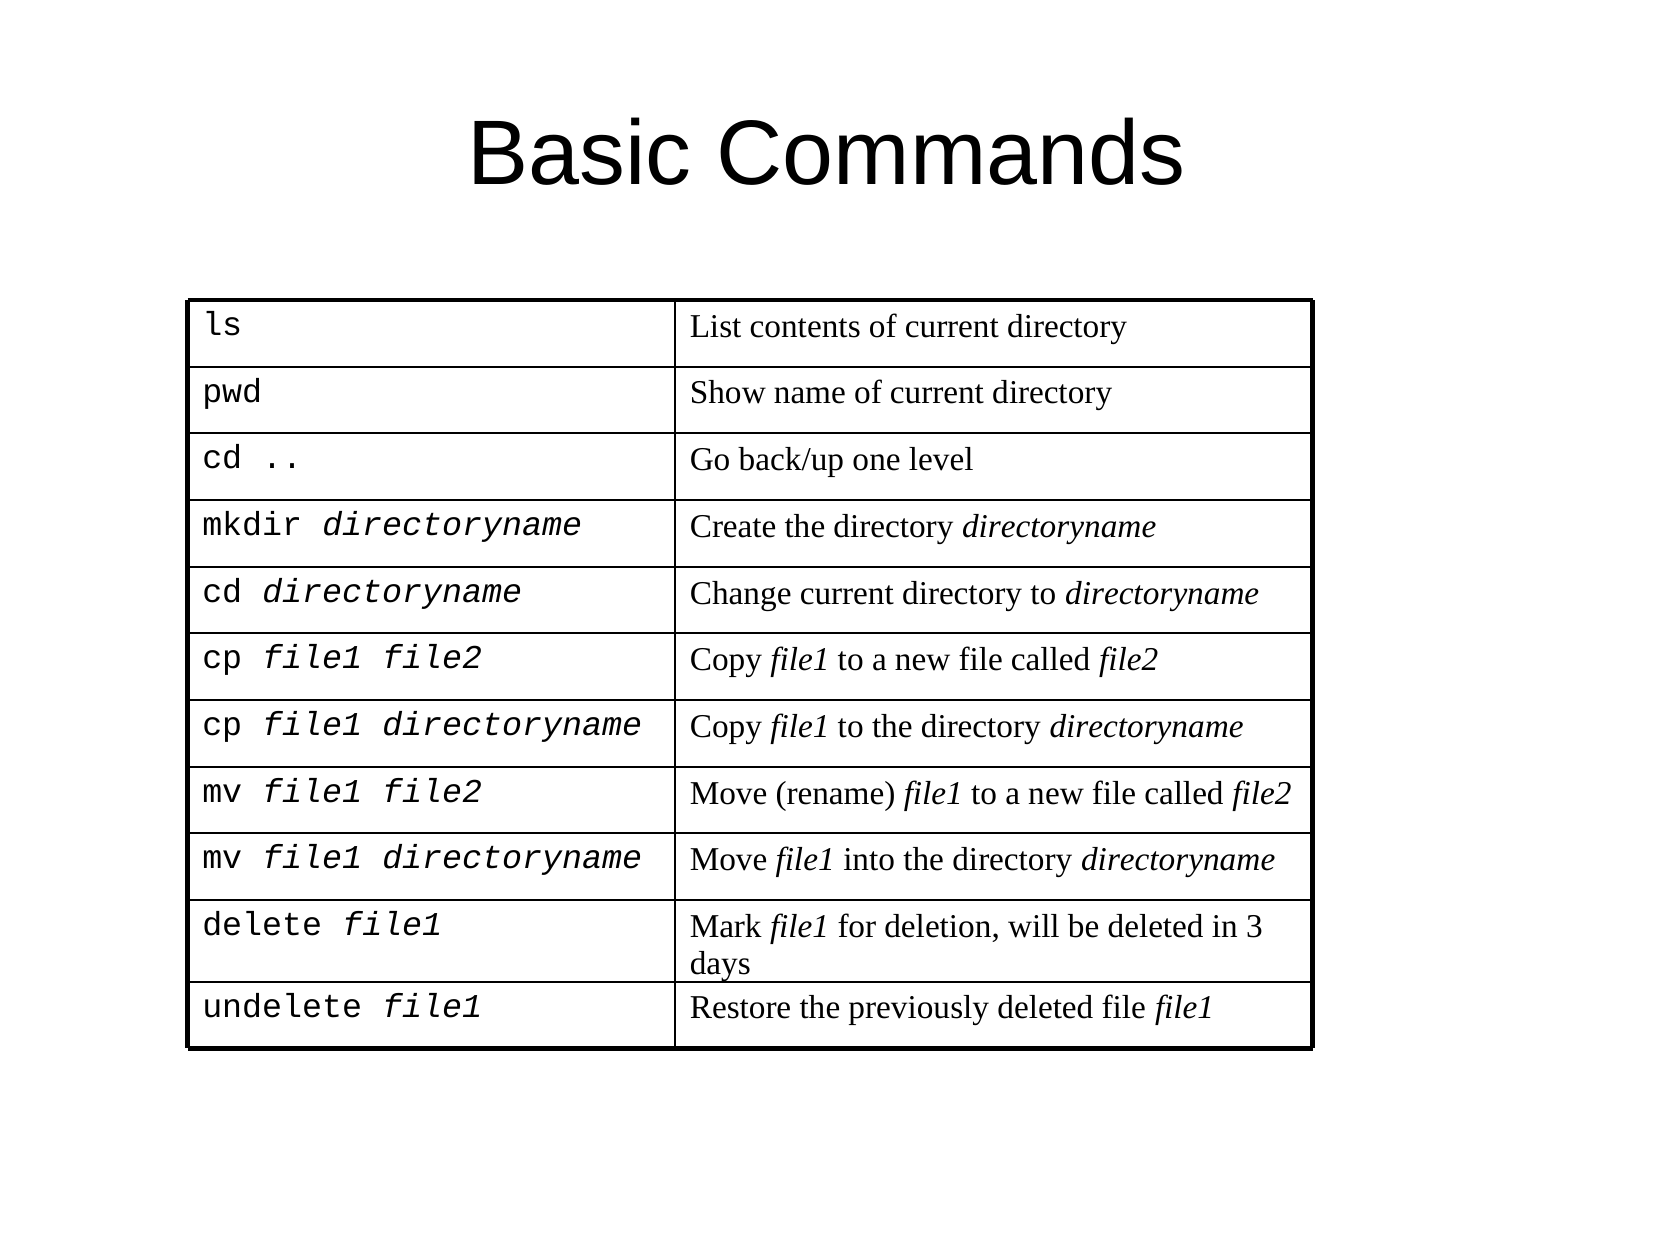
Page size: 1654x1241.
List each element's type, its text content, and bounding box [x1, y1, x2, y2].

text_box Restore the previously deleted file file1 [676, 983, 1310, 1046]
text_box Copy file1 to a new file called file2 [676, 634, 1310, 699]
text_box cp file1 directoryname [190, 701, 674, 766]
text_box cd directoryname [190, 568, 674, 632]
text_box Create the directory directoryname [676, 501, 1310, 566]
text_box ls [190, 302, 674, 366]
text_box Change current directory to directoryname [676, 568, 1310, 632]
text_box pwd [190, 368, 674, 432]
text_box mv file1 directoryname [190, 834, 674, 899]
text_box Copy file1 to the directory directoryname [676, 701, 1310, 766]
text_box List contents of current directory [676, 302, 1310, 366]
text_box Go back/up one level [676, 434, 1310, 499]
text_box cd .. [190, 434, 674, 499]
text_box Move (rename) file1 to a new file called file2 [676, 768, 1310, 832]
text_box delete file1 [190, 901, 674, 981]
text_box cp file1 file2 [190, 634, 674, 699]
title Basic Commands [82, 49, 1571, 257]
text_box mkdir directoryname [190, 501, 674, 566]
text_box Show name of current directory [676, 368, 1310, 432]
text_box mv file1 file2 [190, 768, 674, 832]
text_box Mark file1 for deletion, will be deleted in 3 days [676, 901, 1310, 981]
text_box Move file1 into the directory directoryname [676, 834, 1310, 899]
text_box undelete file1 [190, 983, 674, 1046]
